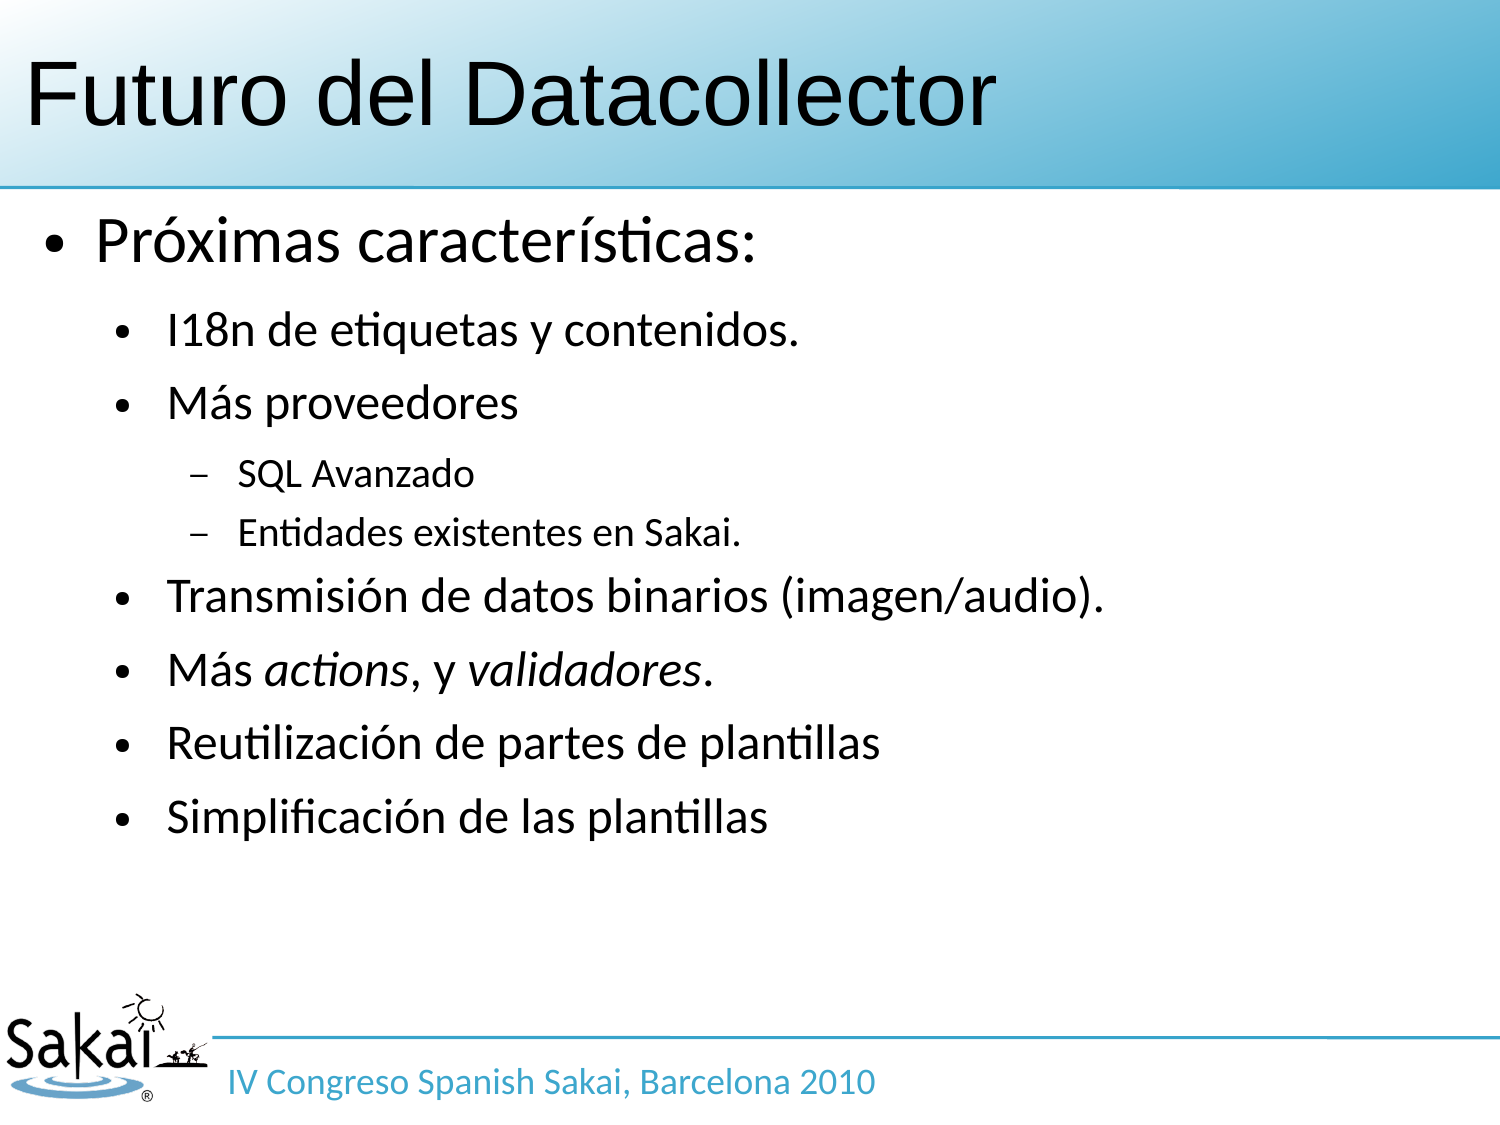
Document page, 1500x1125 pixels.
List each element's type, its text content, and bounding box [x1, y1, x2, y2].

list Próximas características: I18n de etiquetas y contenidos. Más proveedores SQL Avanzado Entidades existentes en Sakai. Transmisión de datos binarios (imagen/audio). Más actions, y validadores. Reutilización de partes de plantillas Simplificación de las plantillas [24, 212, 1475, 1084]
picture [0, 955, 213, 1125]
title Futuro del Datacollector [24, 32, 1475, 156]
